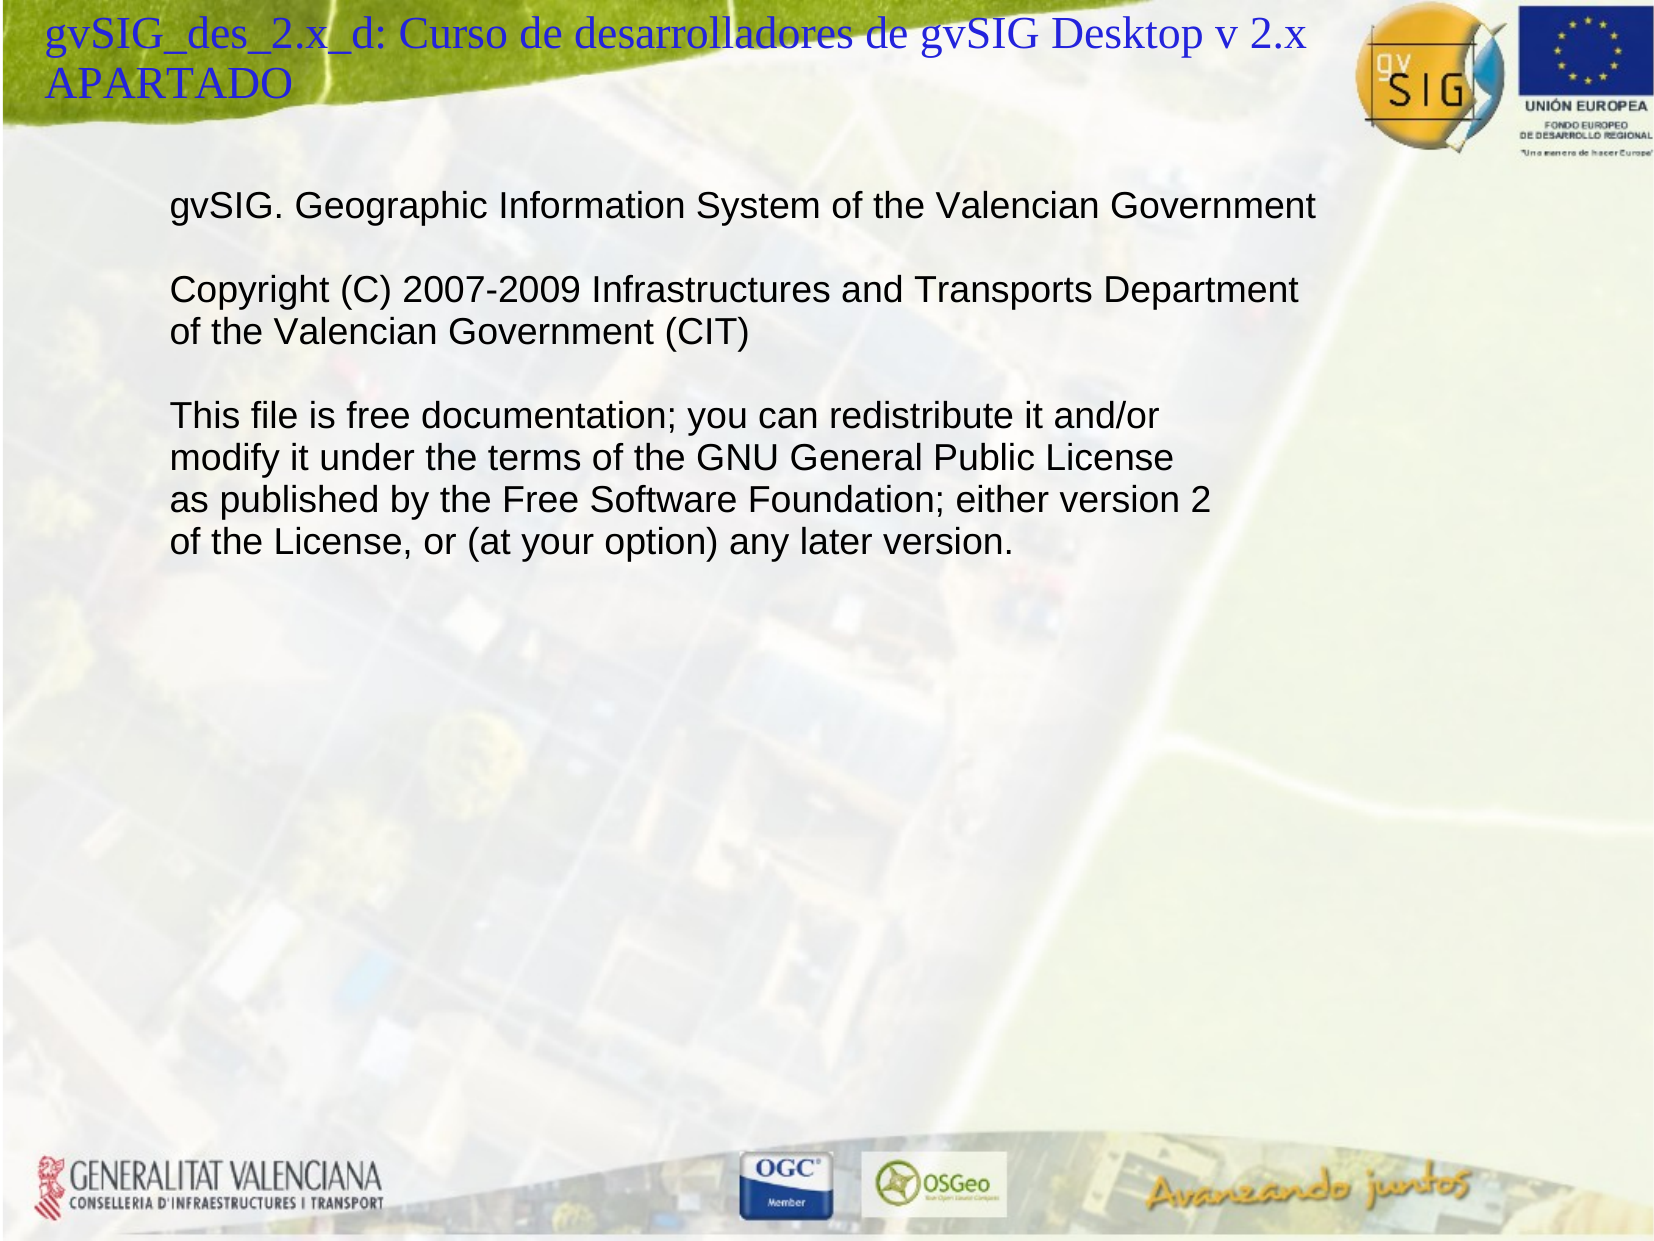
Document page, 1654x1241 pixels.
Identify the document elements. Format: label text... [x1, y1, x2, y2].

picture [2, 0, 1654, 1241]
text_box gvSIG. Geographic Information System of the Valencian Government Copyright (C) 2007-2009 Infrastructures and Transports Department of the Valencian Government (CIT) This file is free documentation; you can redistribute it and/or modify it under the terms of the GNU General Public License as published by the Free Software Foundation; either version 2 of the License, or (at your option) any later version. [154, 177, 1477, 1049]
